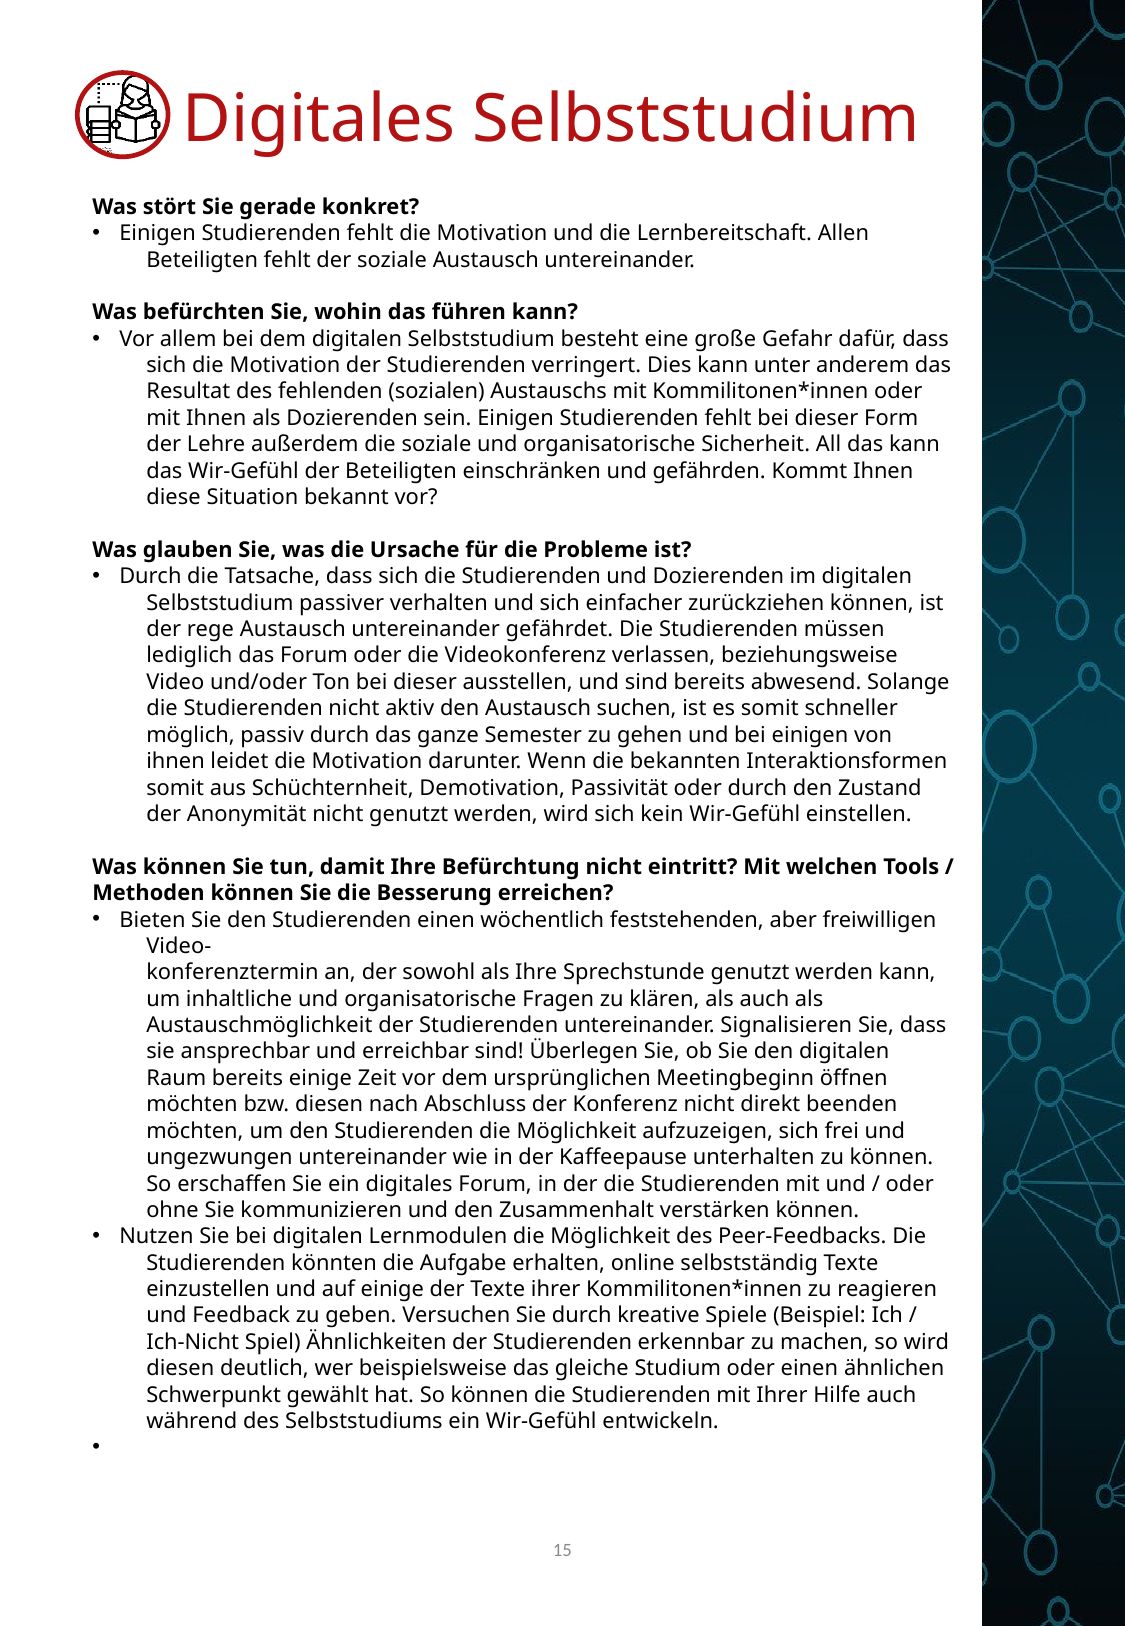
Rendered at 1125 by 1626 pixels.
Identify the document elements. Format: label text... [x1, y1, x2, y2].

title Digitales Selbststudium [168, 75, 1125, 217]
text_box [77, 72, 169, 157]
text_box 15 [372, 1506, 753, 1593]
list Was stört Sie gerade konkret? Einigen Studierenden fehlt die Motivation und die Lernbereitschaft. Allen Beteiligten fehlt der soziale Austausch untereinander. Was befürchten Sie, wohin das führen kann? Vor allem bei dem digitalen Selbststudium besteht eine große Gefahr dafür, dass sich die Motivation der Studierenden verringert. Dies kann unter anderem das Resultat des fehlenden (sozialen) Austauschs mit Kommilitonen*innen oder mit Ihnen als Dozierenden sein. Einigen Studierenden fehlt bei dieser Form der Lehre außerdem die soziale und organisatorische Sicherheit. All das kann das Wir-Gefühl der Beteiligten einschränken und gefährden. Kommt Ihnen diese Situation bekannt vor? Was glauben Sie, was die Ursache für die Probleme ist? Durch die Tatsache, dass sich die Studierenden und Dozierenden im digitalen Selbststudium passiver verhalten und sich einfacher zurückziehen können, ist der rege Austausch untereinander gefährdet. Die Studierenden müssen lediglich das Forum oder die Videokonferenz verlassen, beziehungsweise Video und/oder Ton bei dieser ausstellen, und sind bereits abwesend. Solange die Studierenden nicht aktiv den Austausch suchen, ist es somit schneller möglich, passiv durch das ganze Semester zu gehen und bei einigen von ihnen leidet die Motivation darunter. Wenn die bekannten Interaktionsformen somit aus Schüchternheit, Demotivation, Passivität oder durch den Zustand der Anonymität nicht genutzt werden, wird sich kein Wir-Gefühl einstellen. Was können Sie tun, damit Ihre Befürchtung nicht eintritt? Mit welchen Tools / Methoden können Sie die Besserung erreichen? Bieten Sie den Studierenden einen wöchentlich feststehenden, aber freiwilligen Video- konferenztermin an, der sowohl als Ihre Sprechstunde genutzt werden kann, um inhaltliche und organisatorische Fragen zu klären, als auch als Austauschmöglichkeit der Studierenden untereinander. Signalisieren Sie, dass sie ansprechbar und erreichbar sind! Überlegen Sie, ob Sie den digitalen Raum bereits einige Zeit vor dem ursprünglichen Meetingbeginn öffnen möchten bzw. diesen nach Abschluss der Konferenz nicht direkt beenden möchten, um den Studierenden die Möglichkeit aufzuzeigen, sich frei und ungezwungen untereinander wie in der Kaffeepause unterhalten zu können. So erschaffen Sie ein digitales Forum, in der die Studierenden mit und / oder ohne Sie kommunizieren und den Zusammenhalt verstärken können. Nutzen Sie bei digitalen Lernmodulen die Möglichkeit des Peer-Feedbacks. Die Studierenden könnten die Aufgabe erhalten, online selbstständig Texte einzustellen und auf einige der Texte ihrer Kommilitonen*innen zu reagieren und Feedback zu geben. Versuchen Sie durch kreative Spiele (Beispiel: Ich / Ich-Nicht Spiel) Ähnlichkeiten der Studierenden erkennbar zu machen, so wird diesen deutlich, wer beispielsweise das gleiche Studium oder einen ähnlichen Schwerpunkt gewählt hat. So können die Studierenden mit Ihrer Hilfe auch während des Selbststudiums ein Wir-Gefühl entwickeln. [77, 158, 972, 1464]
